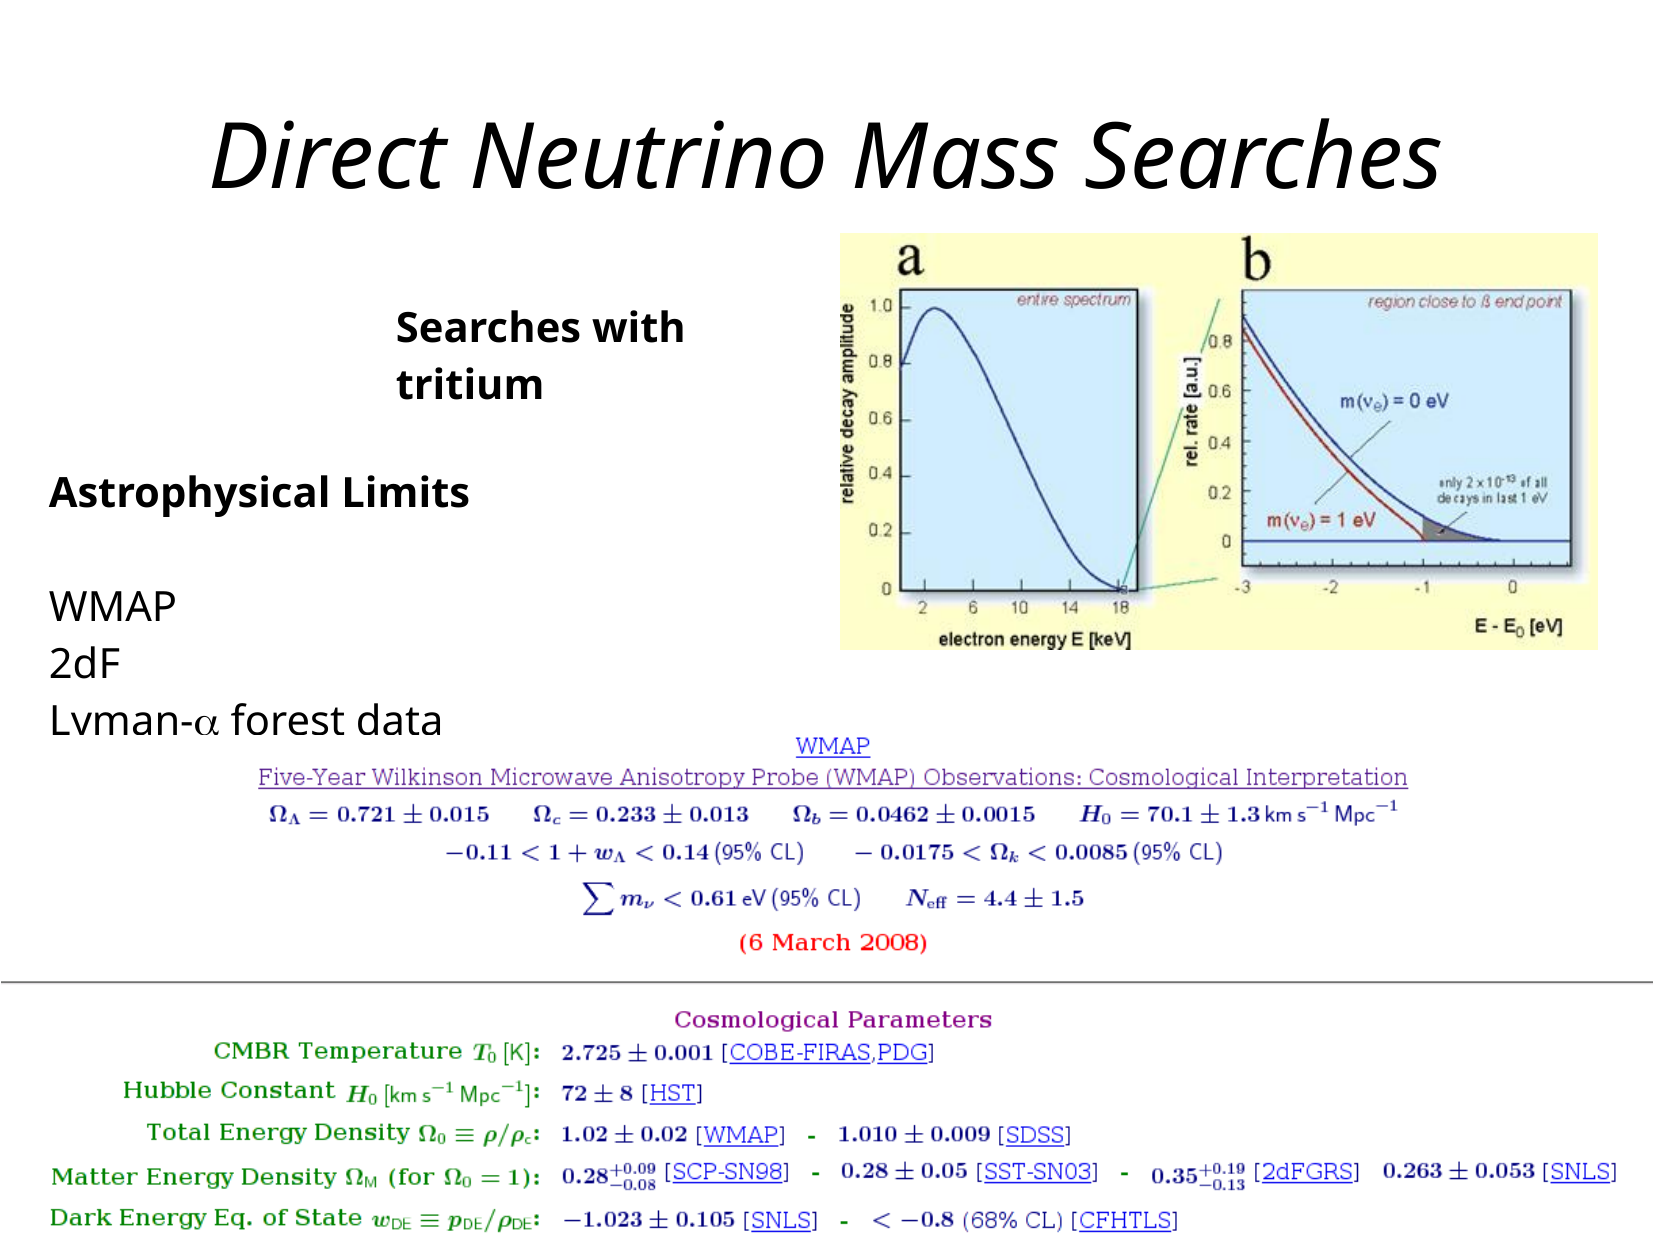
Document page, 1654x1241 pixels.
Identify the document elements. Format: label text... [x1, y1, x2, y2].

picture [1, 735, 1653, 1241]
text_box Searches with tritium [381, 290, 840, 356]
text_box Astrophysical Limits WMAP 2dF Lyman-a forest data [33, 455, 538, 725]
title Direct Neutrino Mass Searches [82, 56, 1571, 250]
picture [840, 233, 1598, 650]
